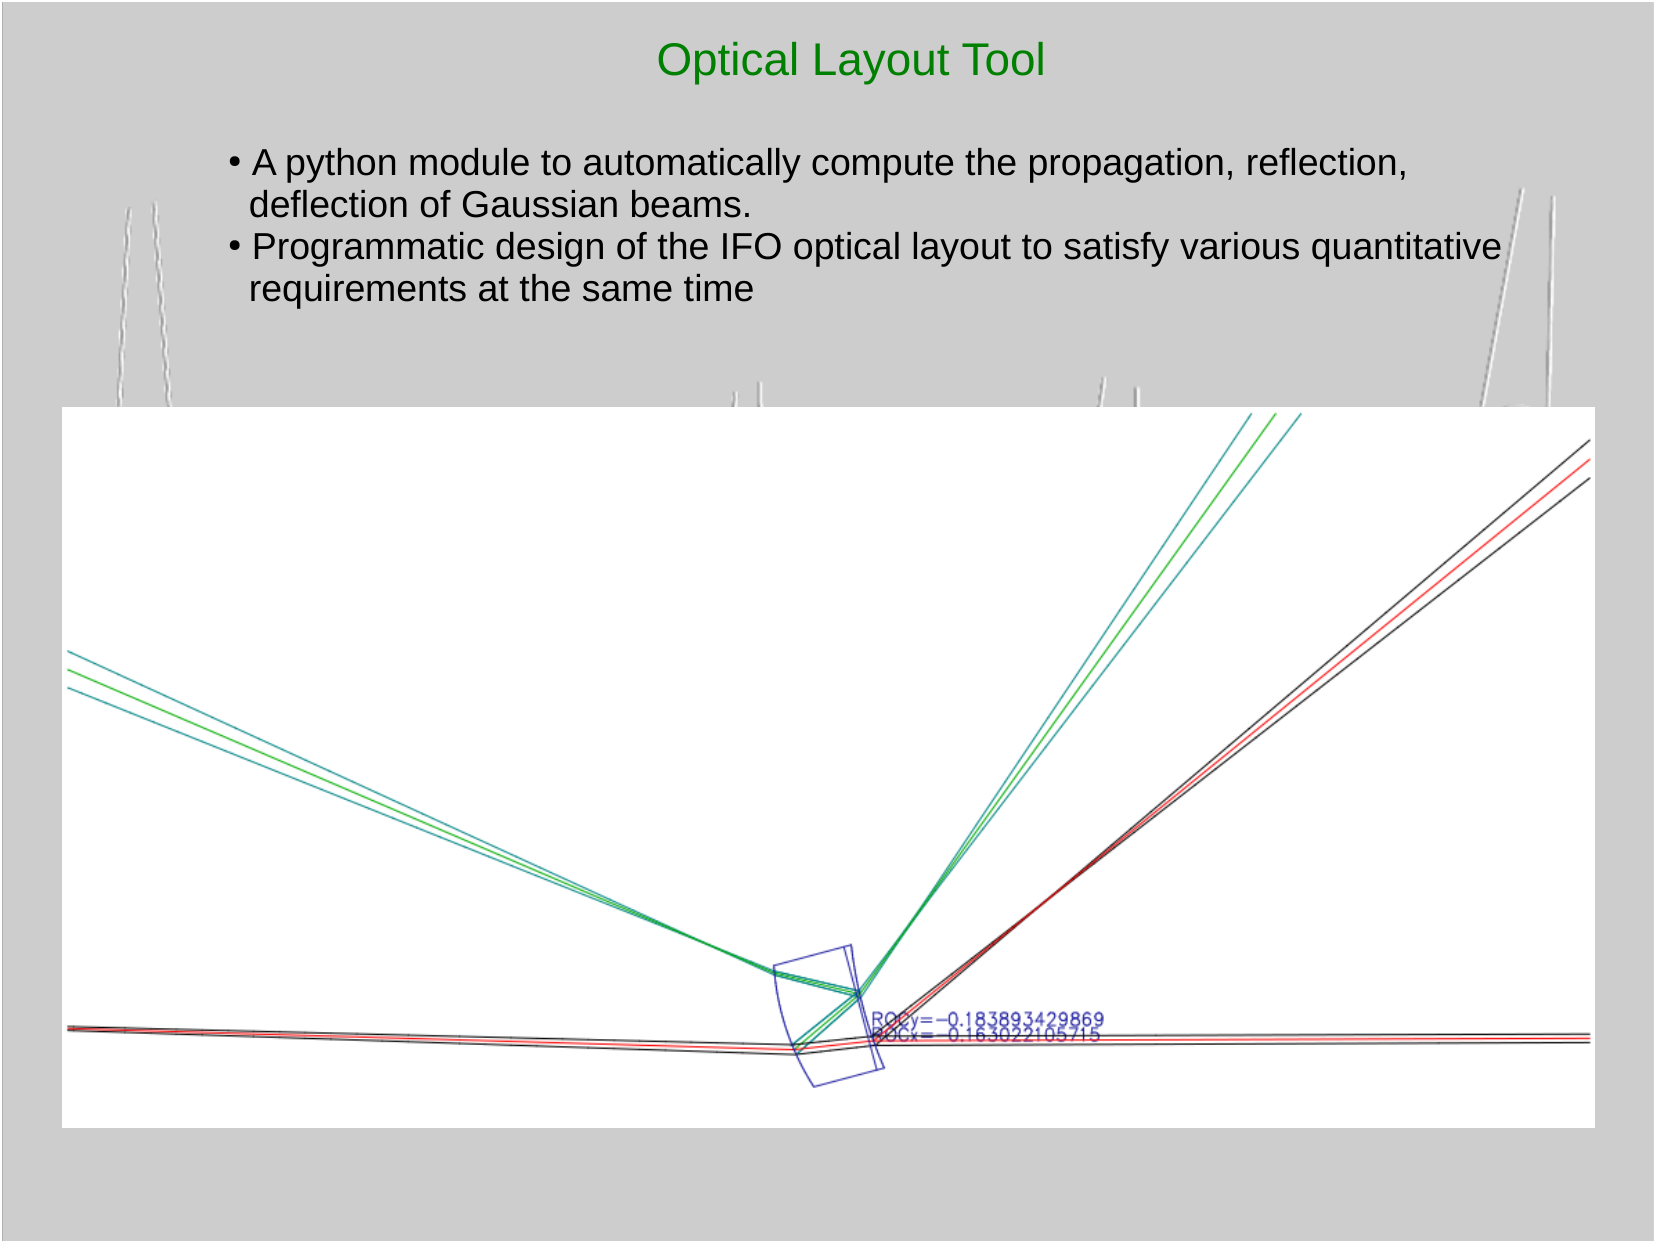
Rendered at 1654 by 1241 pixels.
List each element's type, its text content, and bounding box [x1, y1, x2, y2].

text_box A python module to automatically compute the propagation, reflection, deflection of Gaussian beams. Programmatic design of the IFO optical layout to satisfy various quantitative requirements at the same time [213, 134, 1518, 318]
picture [1, 2, 1654, 1241]
text_box Optical Layout Tool [641, 26, 1062, 94]
